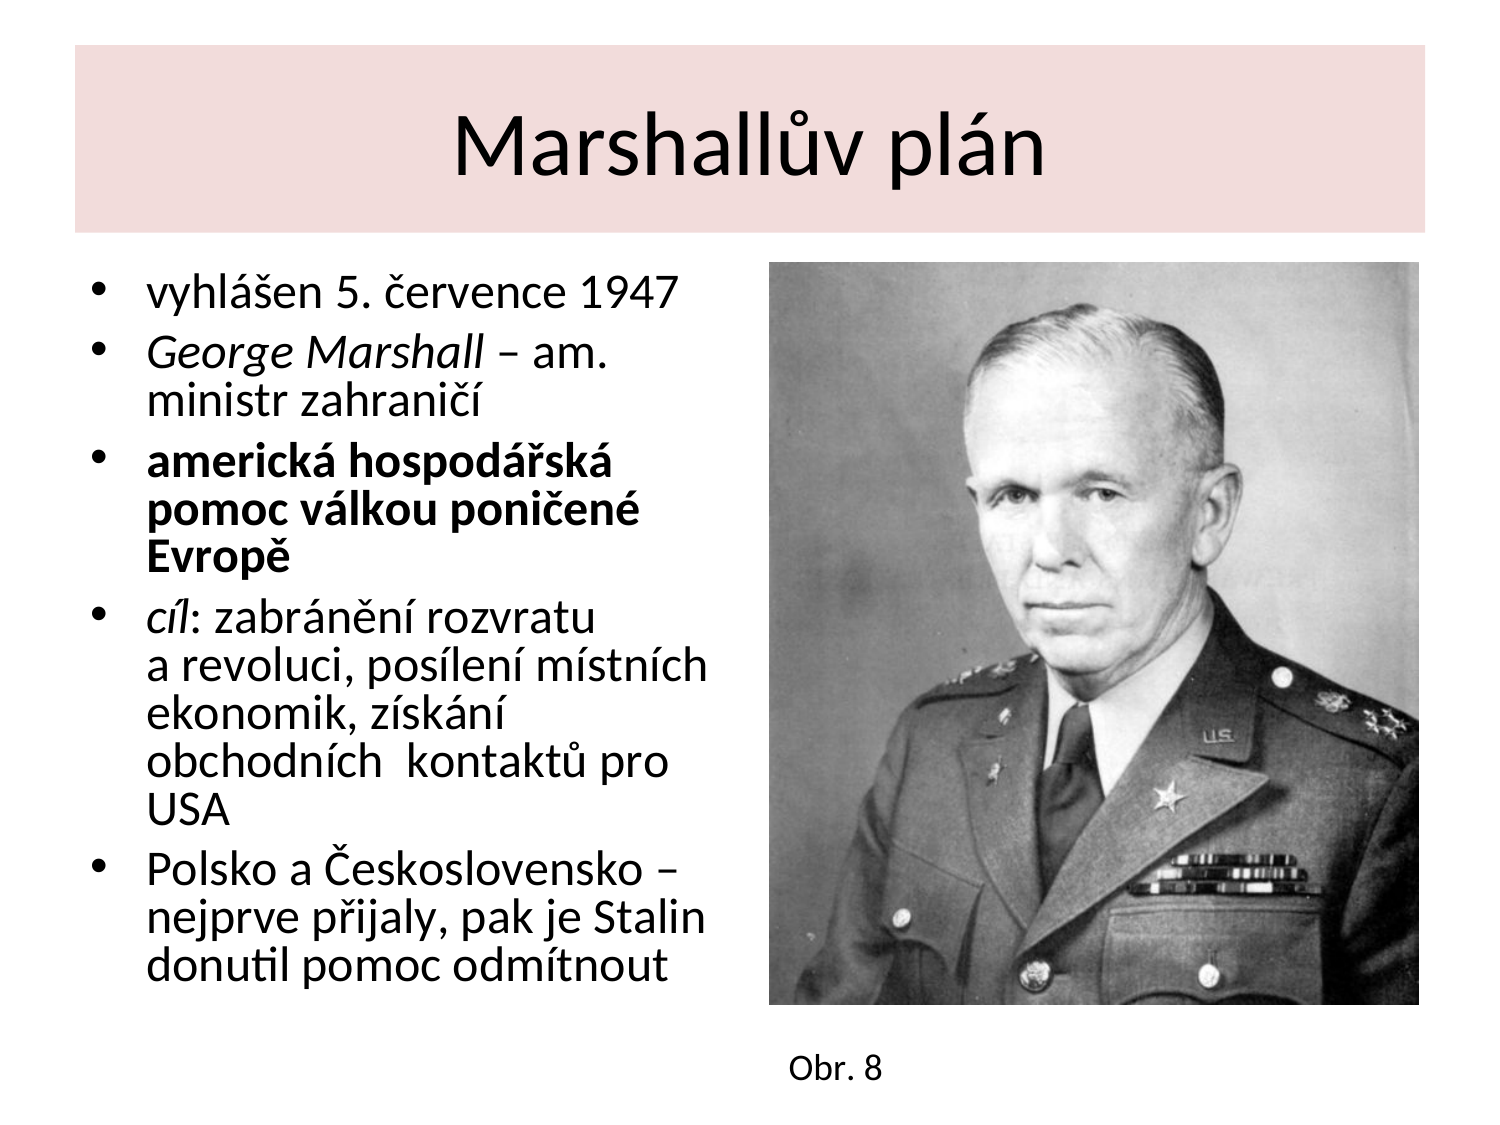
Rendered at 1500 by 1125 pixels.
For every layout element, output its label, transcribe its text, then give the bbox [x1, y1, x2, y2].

text_box Obr. 8 [773, 1034, 1247, 1096]
list vyhlášen 5. července 1947 George Marshall – am. ministr zahraničí americká hospodářská pomoc válkou poničené Evropě cíl: zabránění rozvratu a revoluci, posílení místních ekonomik, získání obchodních kontaktů pro USA Polsko a Československo – nejprve přijaly, pak je Stalin donutil pomoc odmítnout [75, 262, 738, 1006]
text_box [769, 262, 1419, 1006]
title Marshallův plán [75, 45, 1426, 233]
